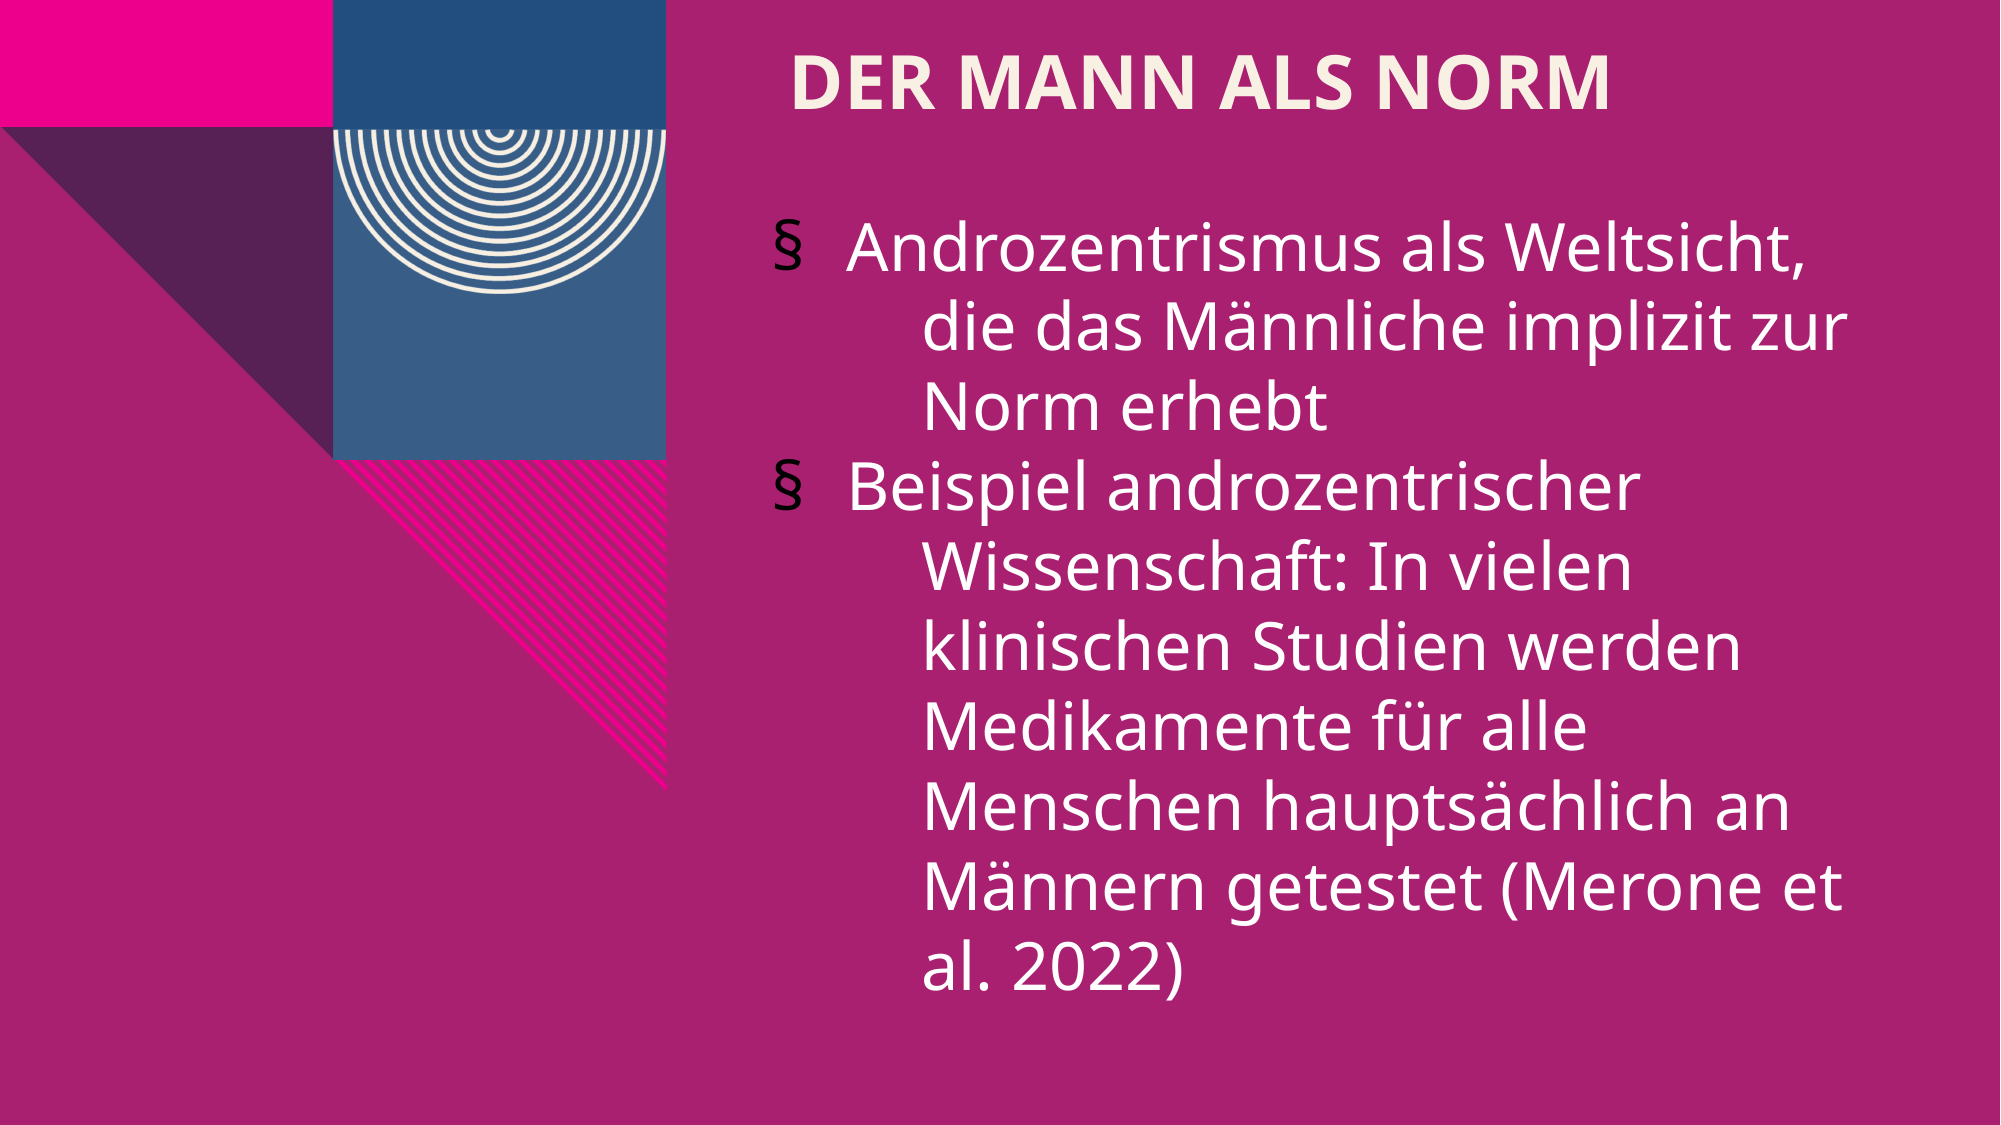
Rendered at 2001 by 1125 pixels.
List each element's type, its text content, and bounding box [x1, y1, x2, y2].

title Der Mann als Norm [773, 37, 1893, 125]
text_box Androzentrismus als Weltsicht, die das Männliche implizit zur Norm erhebt Beispiel androzentrischer Wissenschaft: In vielen klinischen Studien werden Medikamente für alle Menschen hauptsächlich an Männern getestet (Merone et al. 2022) [756, 196, 1910, 939]
